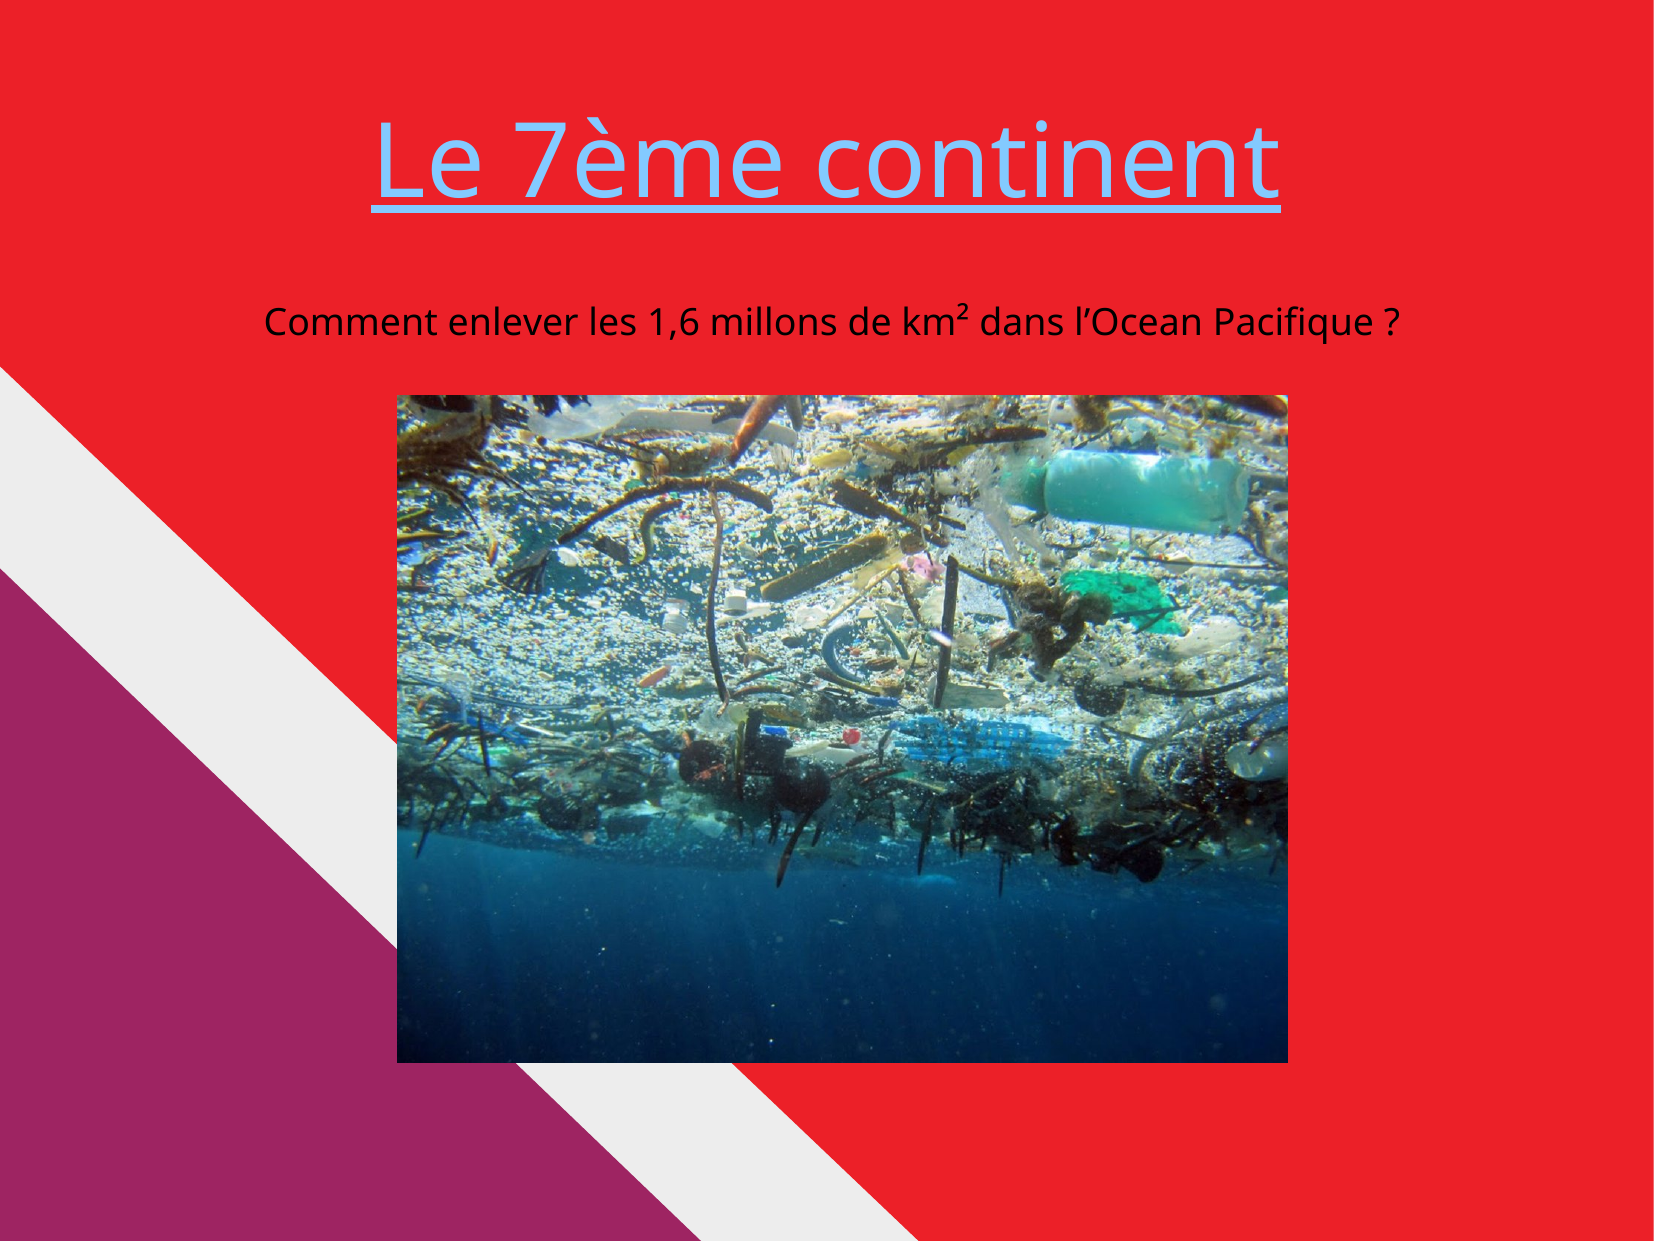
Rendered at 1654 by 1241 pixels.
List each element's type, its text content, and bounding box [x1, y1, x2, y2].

title Le 7ème continent [82, 49, 1571, 257]
text_box Comment enlever les 1,6 millons de km² dans l’Ocean Pacifique ? [82, 290, 1583, 374]
picture [397, 395, 1288, 1063]
